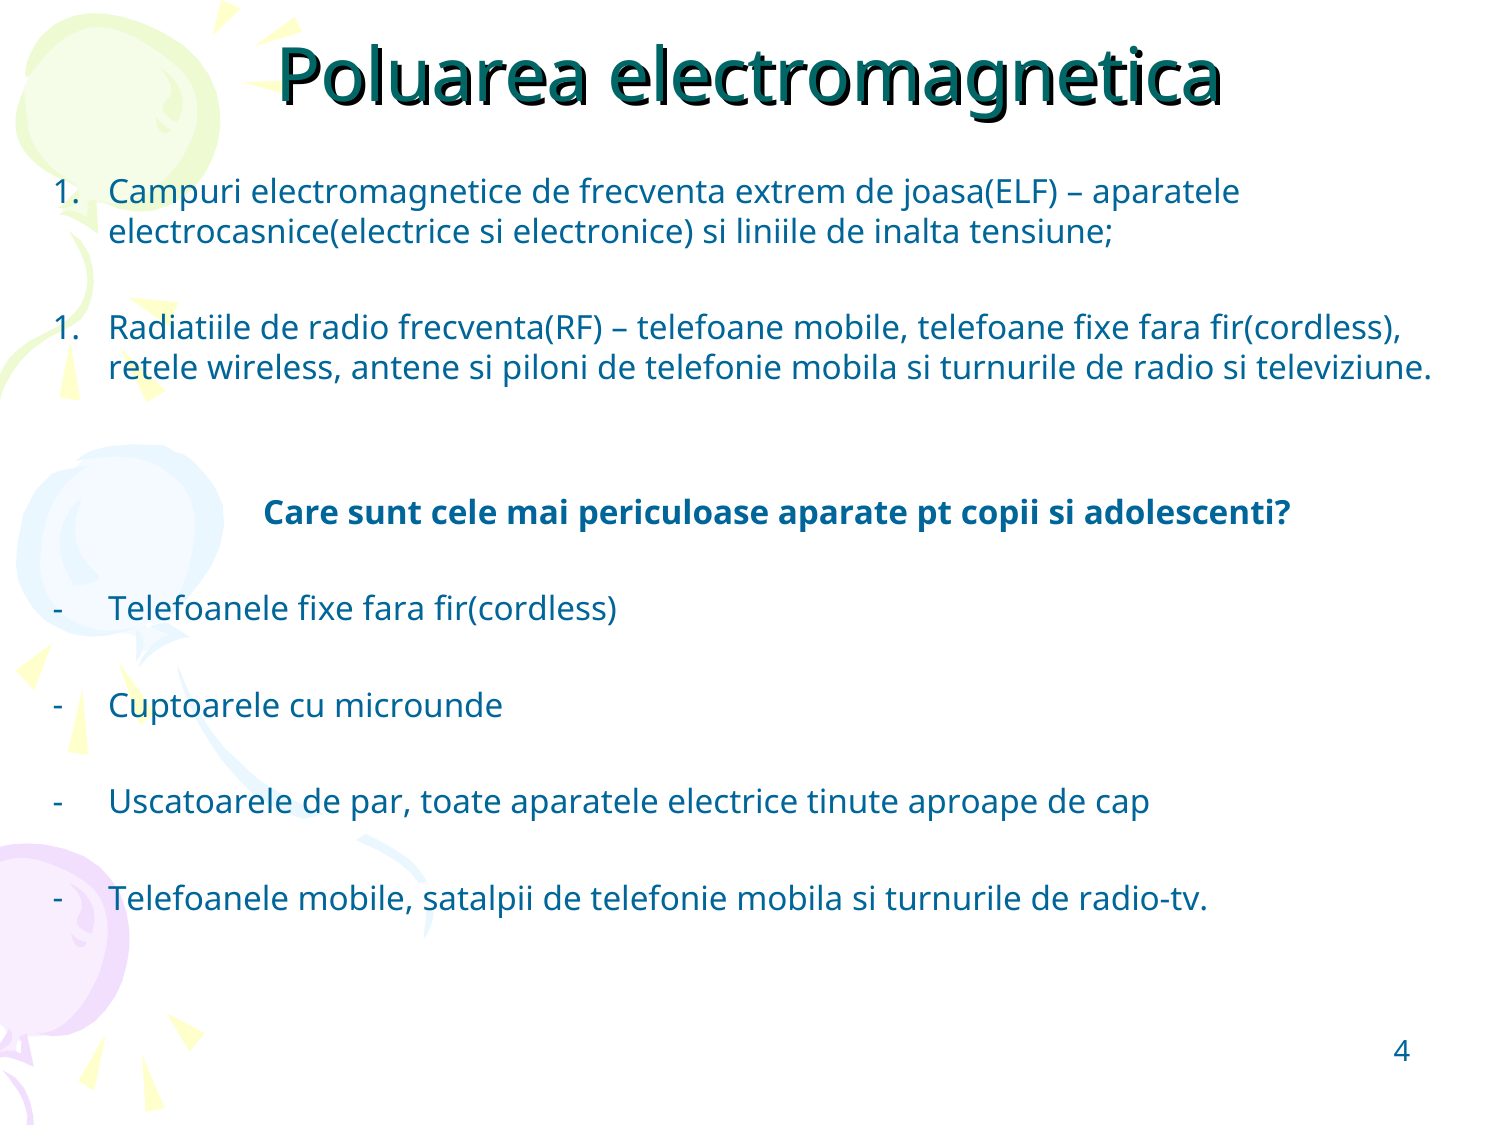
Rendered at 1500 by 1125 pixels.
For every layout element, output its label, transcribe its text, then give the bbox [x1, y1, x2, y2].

text_box Poluarea electromagnetica [72, 16, 1426, 126]
text_box Campuri electromagnetice de frecventa extrem de joasa(ELF) – aparatele electrocasnice(electrice si electronice) si liniile de inalta tensiune; Radiatiile de radio frecventa(RF) – telefoane mobile, telefoane fixe fara fir(cordless), retele wireless, antene si piloni de telefonie mobila si turnurile de radio si televiziune. Care sunt cele mai periculoase aparate pt copii si adolescenti? Telefoanele fixe fara fir(cordless) Cuptoarele cu microunde Uscatoarele de par, toate aparatele electrice tinute aproape de cap Telefoanele mobile, satalpii de telefonie mobila si turnurile de radio-tv. [37, 162, 1463, 1051]
text_box <number> [1074, 1024, 1426, 1100]
